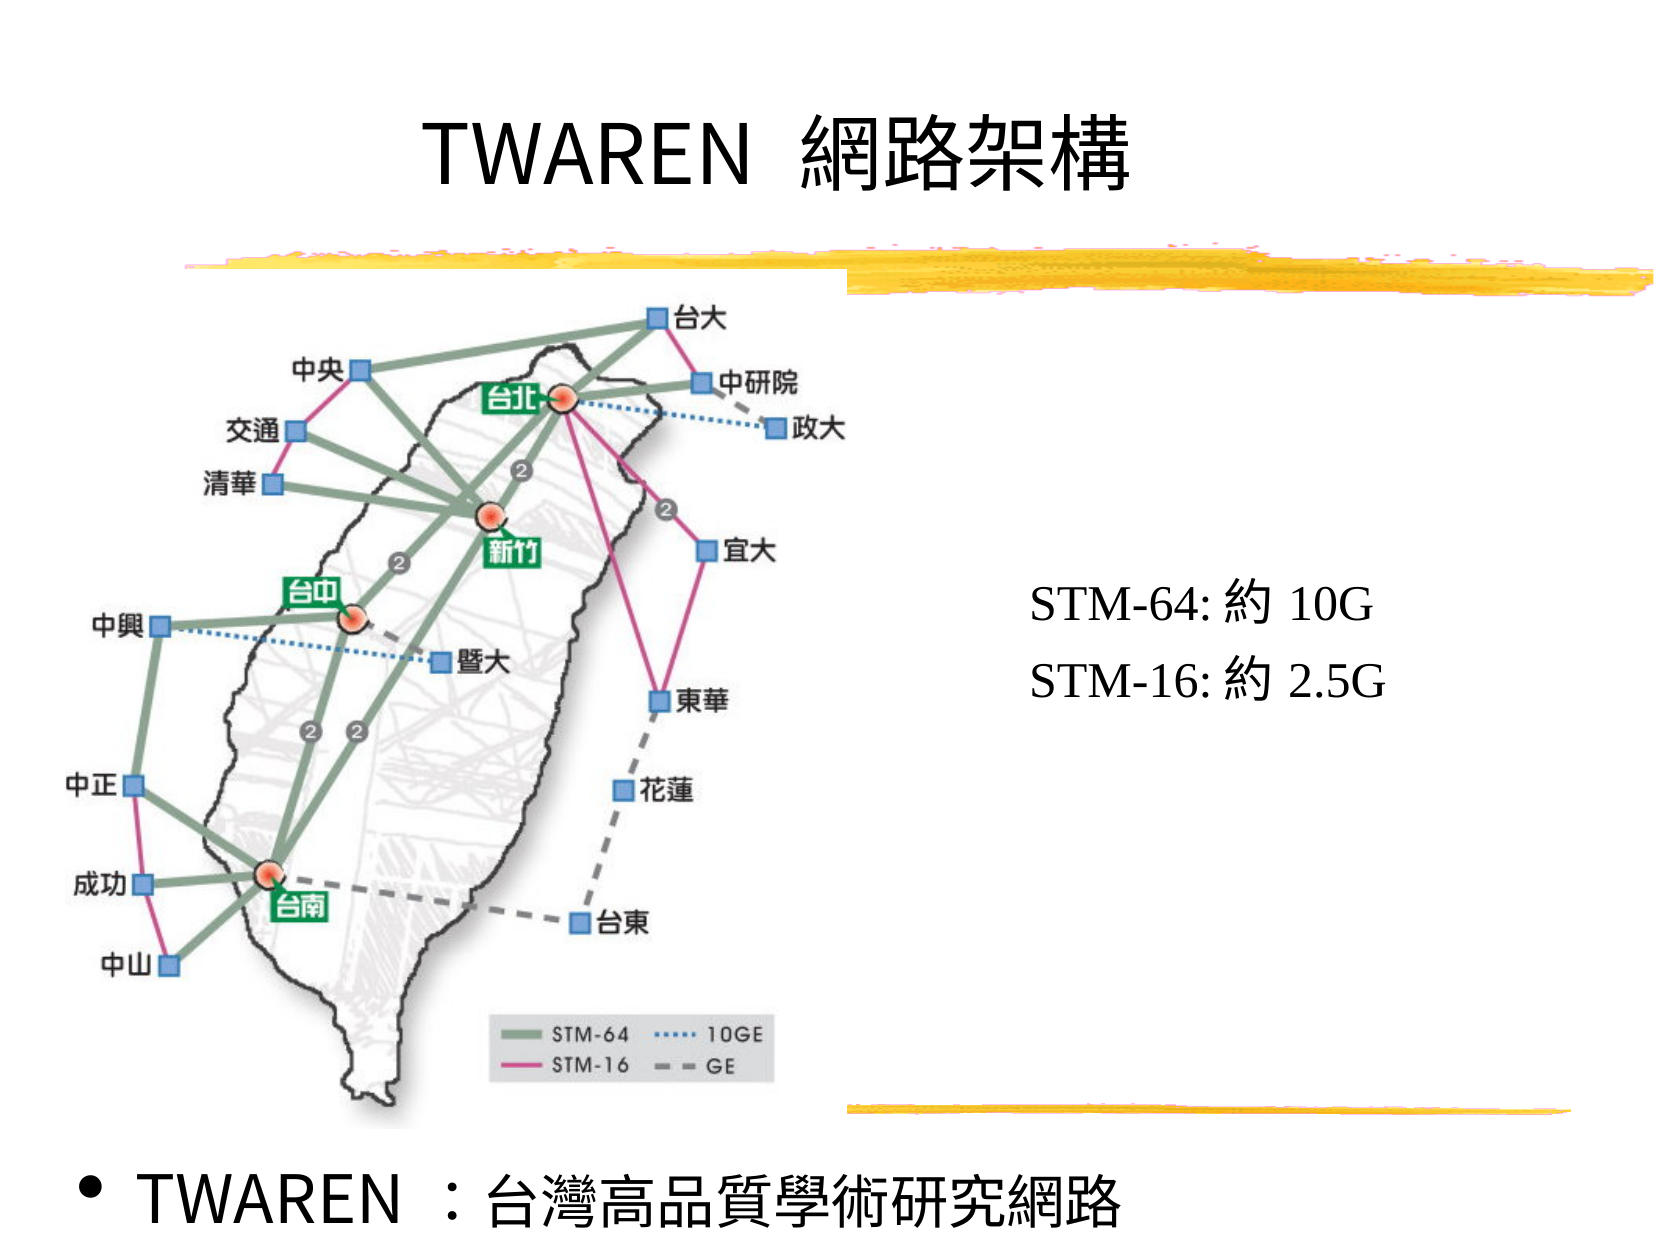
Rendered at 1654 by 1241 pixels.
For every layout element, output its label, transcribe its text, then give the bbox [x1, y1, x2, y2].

picture [65, 237, 1654, 1129]
text_box STM-64:約10G STM-16:約2.5G [1029, 558, 1385, 682]
list TWAREN：台灣高品質學術研究網路 [79, 1140, 1485, 1221]
title TWAREN 網路架構 [73, 41, 1479, 249]
